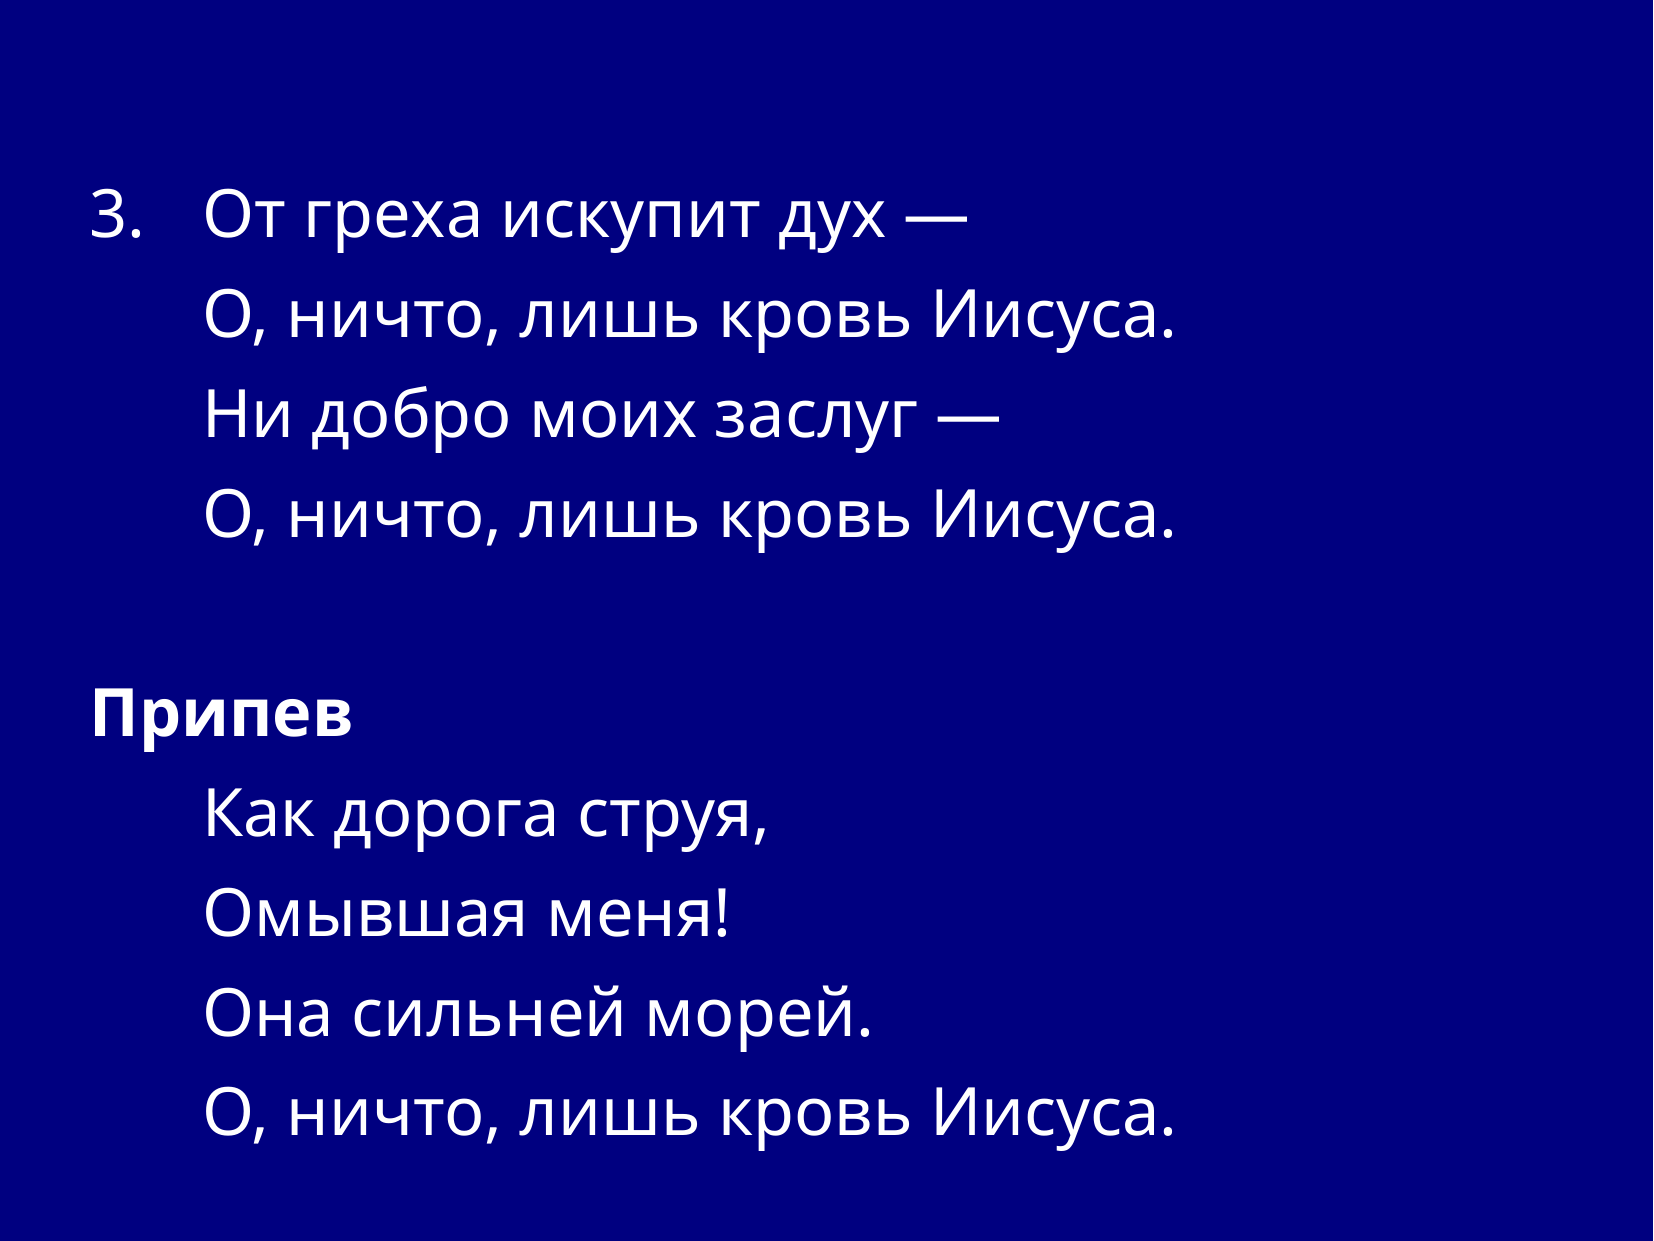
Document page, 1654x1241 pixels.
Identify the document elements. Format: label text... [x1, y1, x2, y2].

text_box 3. От греха искупит дух — О, ничто, лишь кровь Иисуса. Ни добро моих заслуг — О, ничто, лишь кровь Иисуса. Припев Как дорога струя, Омывшая меня! Она сильней морей. О, ничто, лишь кровь Иисуса. [75, 150, 1576, 1163]
